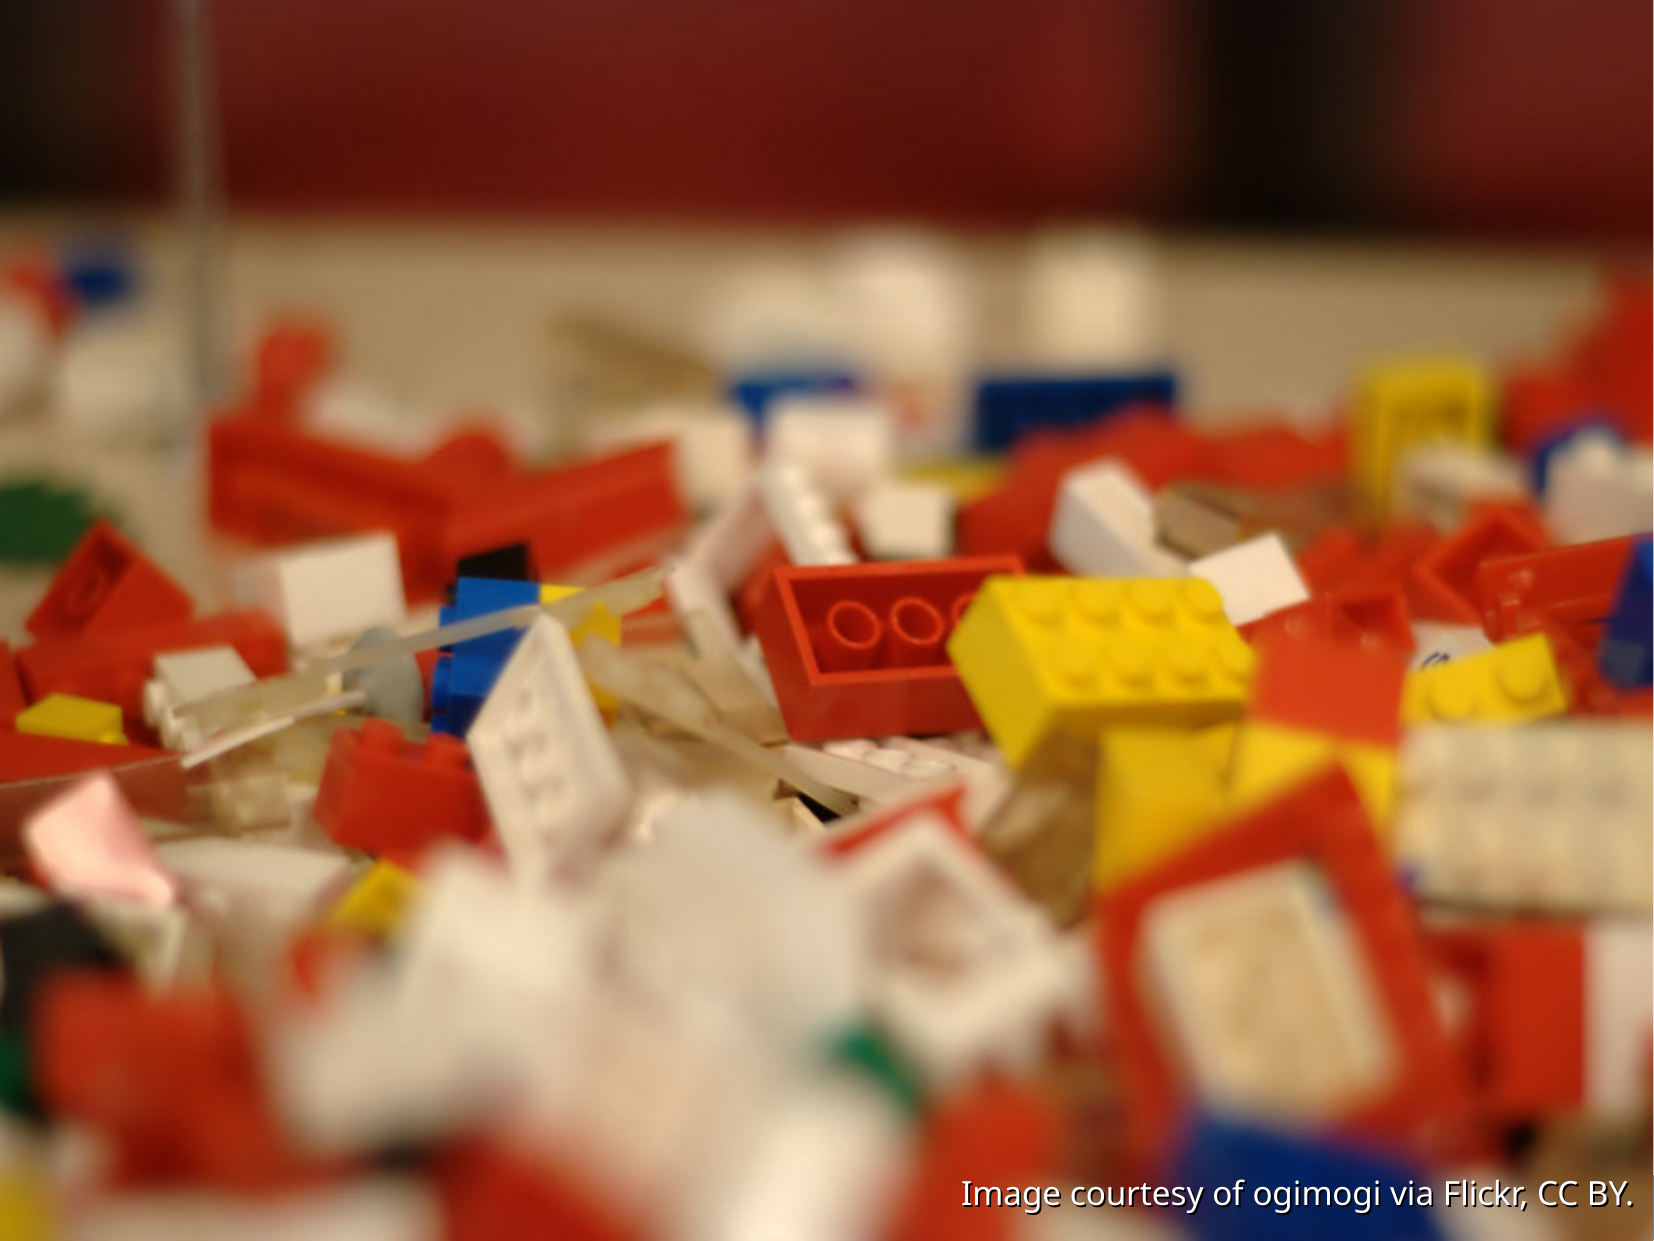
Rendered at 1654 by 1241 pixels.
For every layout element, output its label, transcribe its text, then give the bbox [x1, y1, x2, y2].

text_box Image courtesy of ogimogi via Flickr, CC BY. [900, 1162, 1651, 1215]
picture [0, 0, 1654, 1241]
